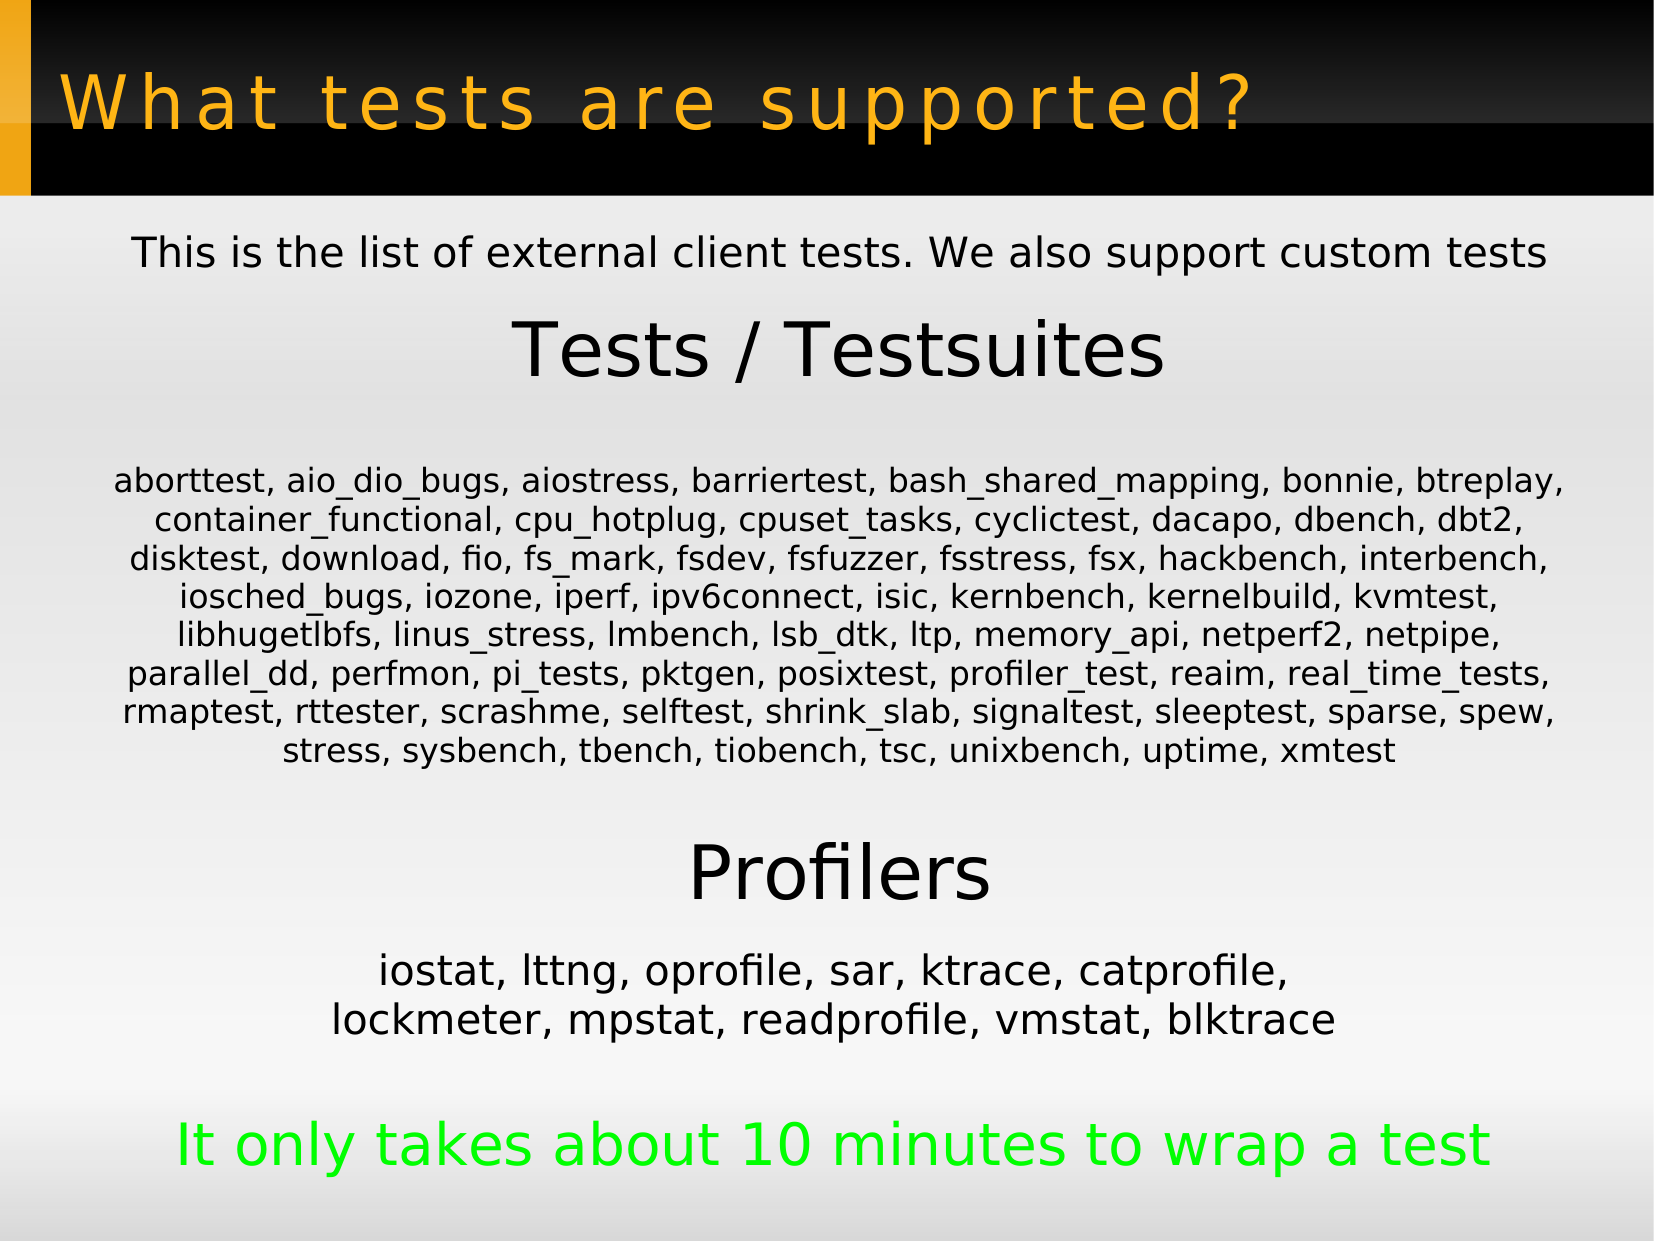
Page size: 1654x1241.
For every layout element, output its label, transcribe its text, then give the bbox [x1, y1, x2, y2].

title What tests are supported? [59, 29, 1270, 178]
picture [0, 0, 1654, 1241]
list This is the list of external client tests. We also support custom tests Tests / Testsuites aborttest, aio_dio_bugs, aiostress, barriertest, bash_shared_mapping, bonnie, btreplay, container_functional, cpu_hotplug, cpuset_tasks, cyclictest, dacapo, dbench, dbt2, disktest, download, fio, fs_mark, fsdev, fsfuzzer, fsstress, fsx, hackbench, interbench, iosched_bugs, iozone, iperf, ipv6connect, isic, kernbench, kernelbuild, kvmtest, libhugetlbfs, linus_stress, lmbench, lsb_dtk, ltp, memory_api, netperf2, netpipe, parallel_dd, perfmon, pi_tests, pktgen, posixtest, profiler_test, reaim, real_time_tests, rmaptest, rttester, scrashme, selftest, shrink_slab, signaltest, sleeptest, sparse, spew, stress, sysbench, tbench, tiobench, tsc, unixbench, uptime, xmtest Profilers iostat, lttng, oprofile, sar, ktrace, catprofile, lockmeter, mpstat, readprofile, vmstat, blktrace It only takes about 10 minutes to wrap a test [75, 228, 1576, 1180]
